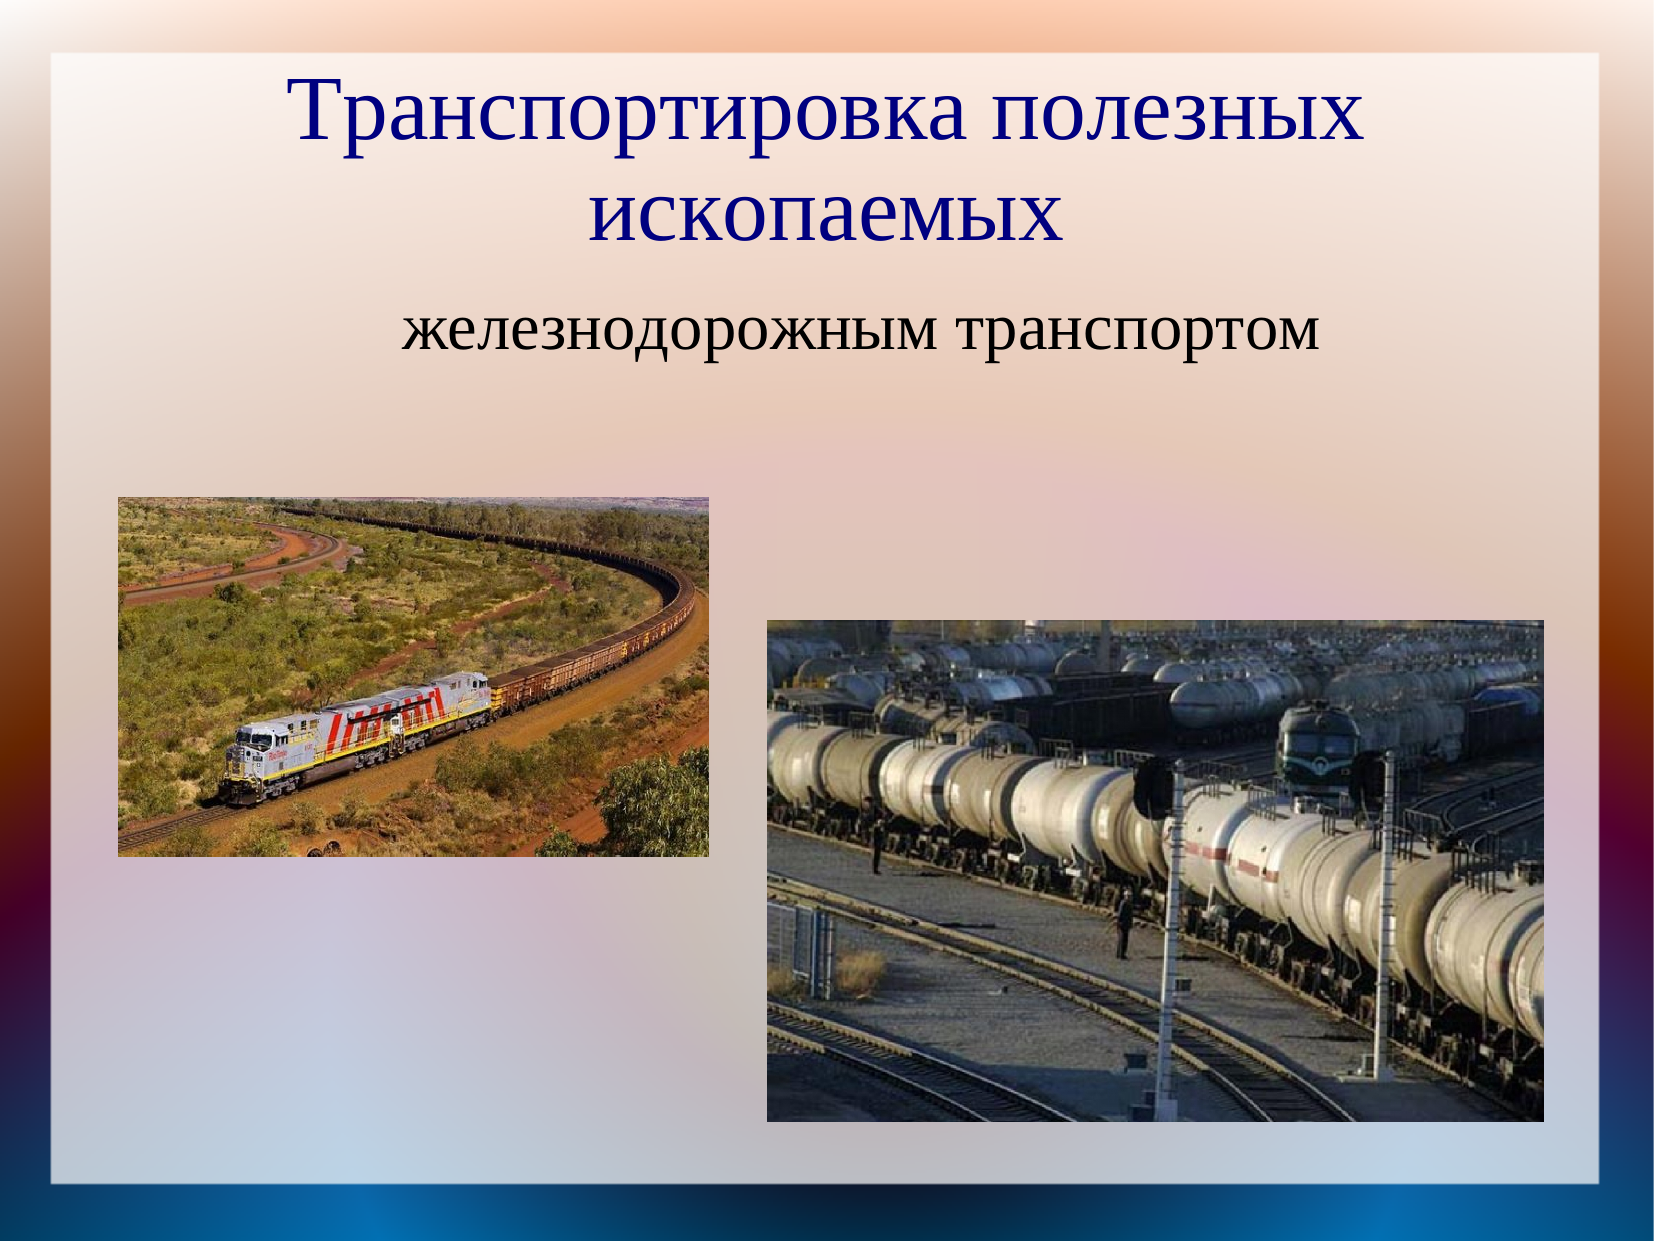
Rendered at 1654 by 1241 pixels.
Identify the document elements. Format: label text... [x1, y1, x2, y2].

picture [0, 0, 1654, 1241]
list железнодорожным транспортом [82, 290, 1571, 1109]
title Транспортировка полезных ископаемых [82, 55, 1571, 263]
